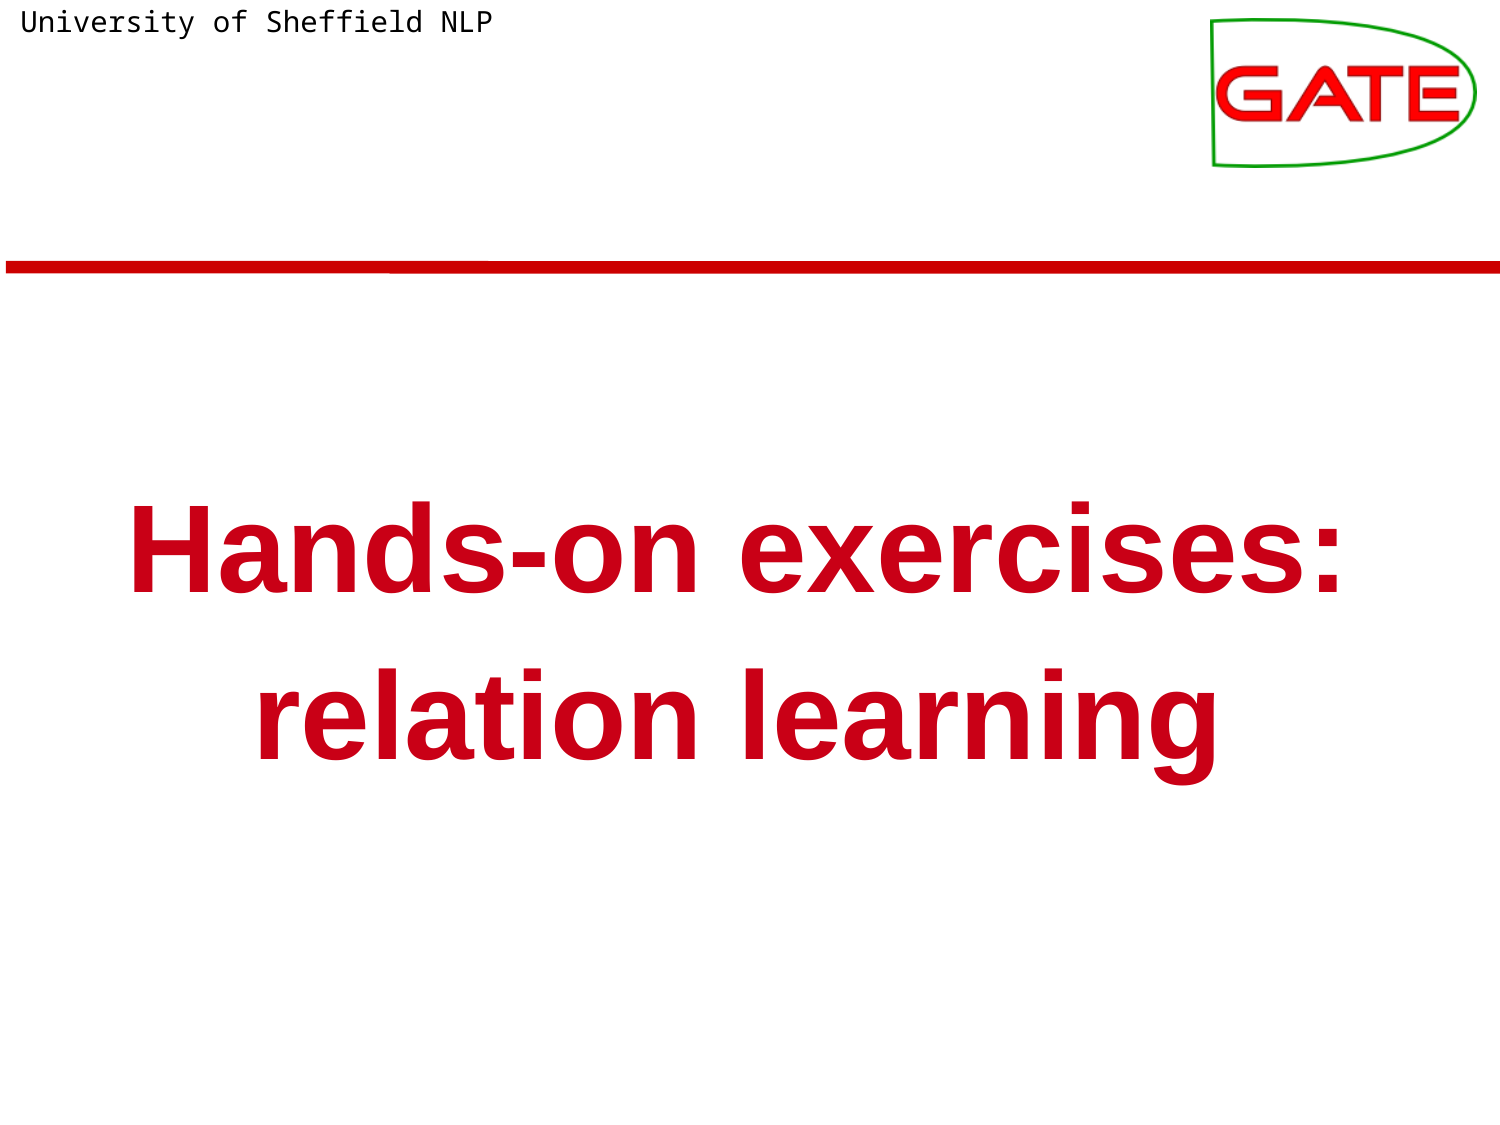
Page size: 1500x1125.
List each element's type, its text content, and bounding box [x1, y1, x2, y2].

subtitle Hands-on exercises: relation learning [59, 250, 1418, 1002]
picture [1210, 18, 1477, 168]
